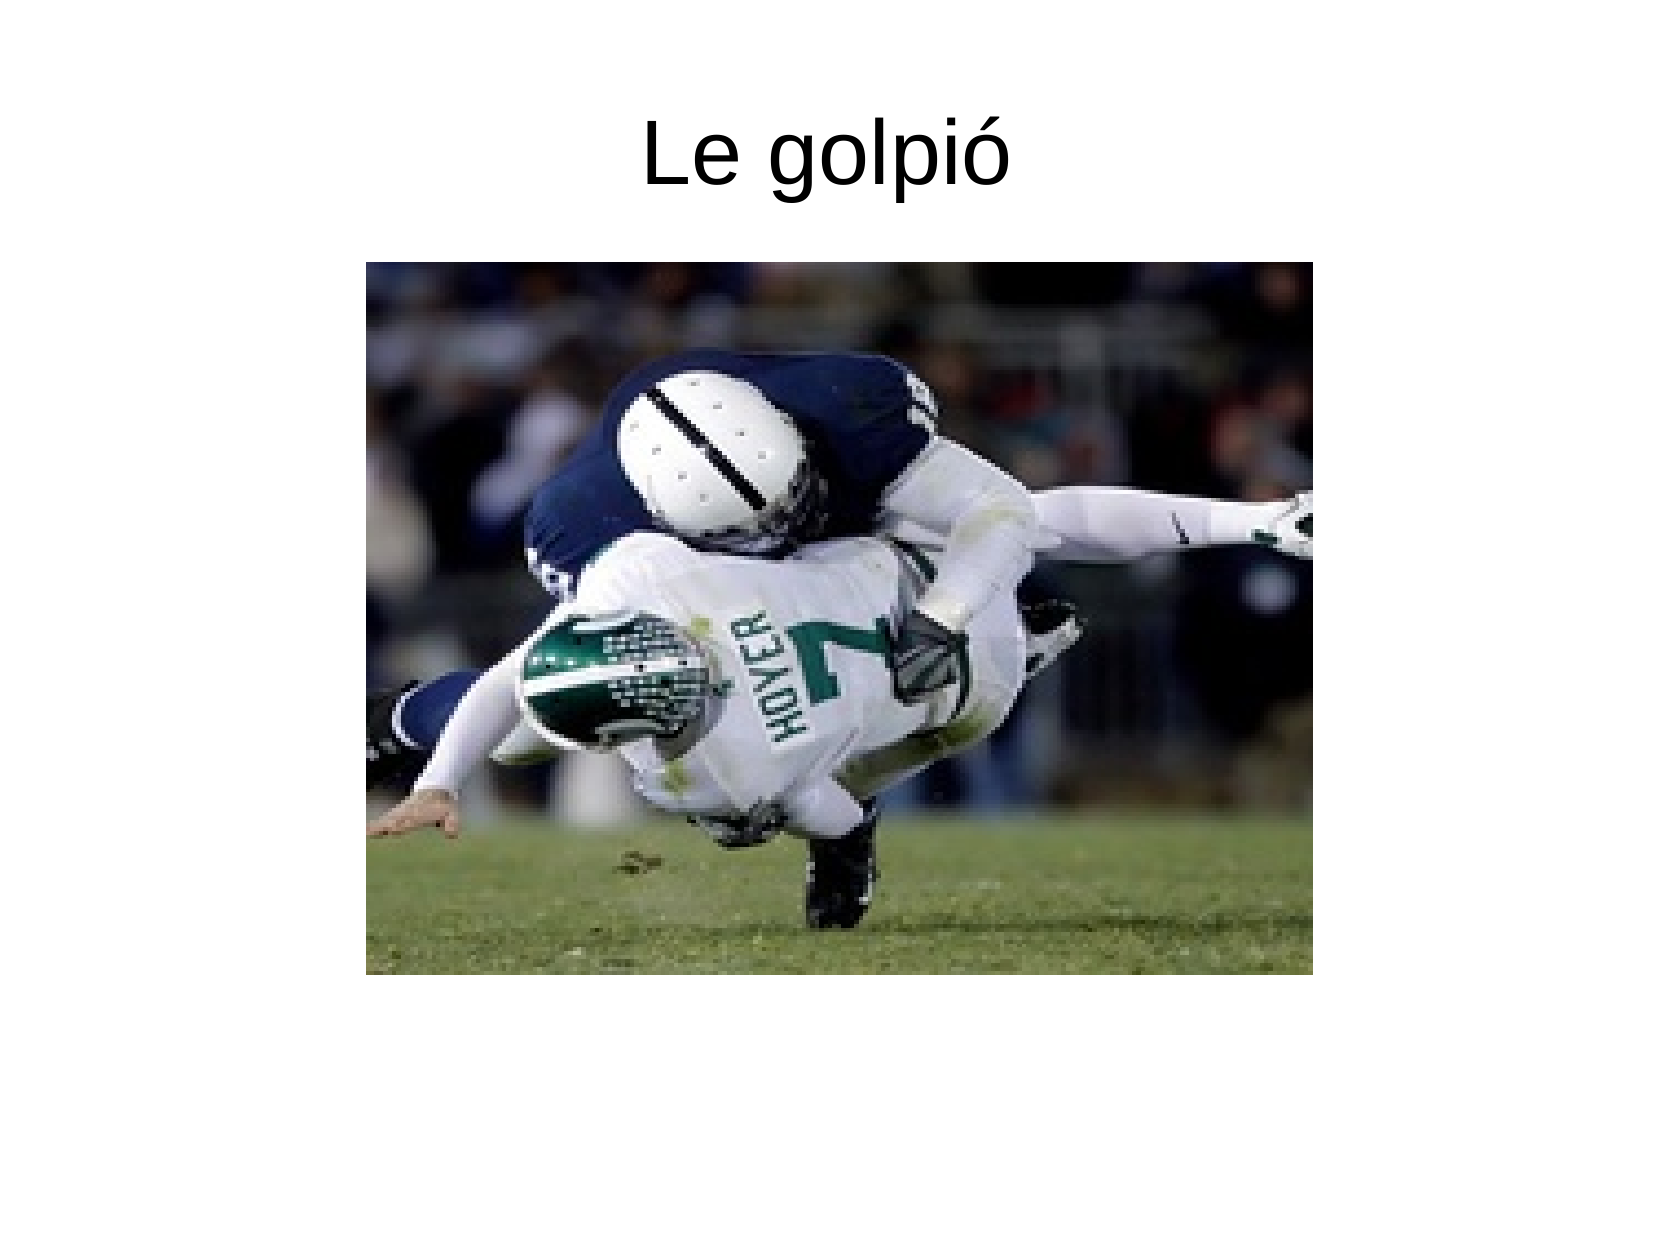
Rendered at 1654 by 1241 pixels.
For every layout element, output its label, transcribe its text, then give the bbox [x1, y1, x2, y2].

title Le golpió [82, 49, 1571, 257]
picture [366, 262, 1313, 976]
